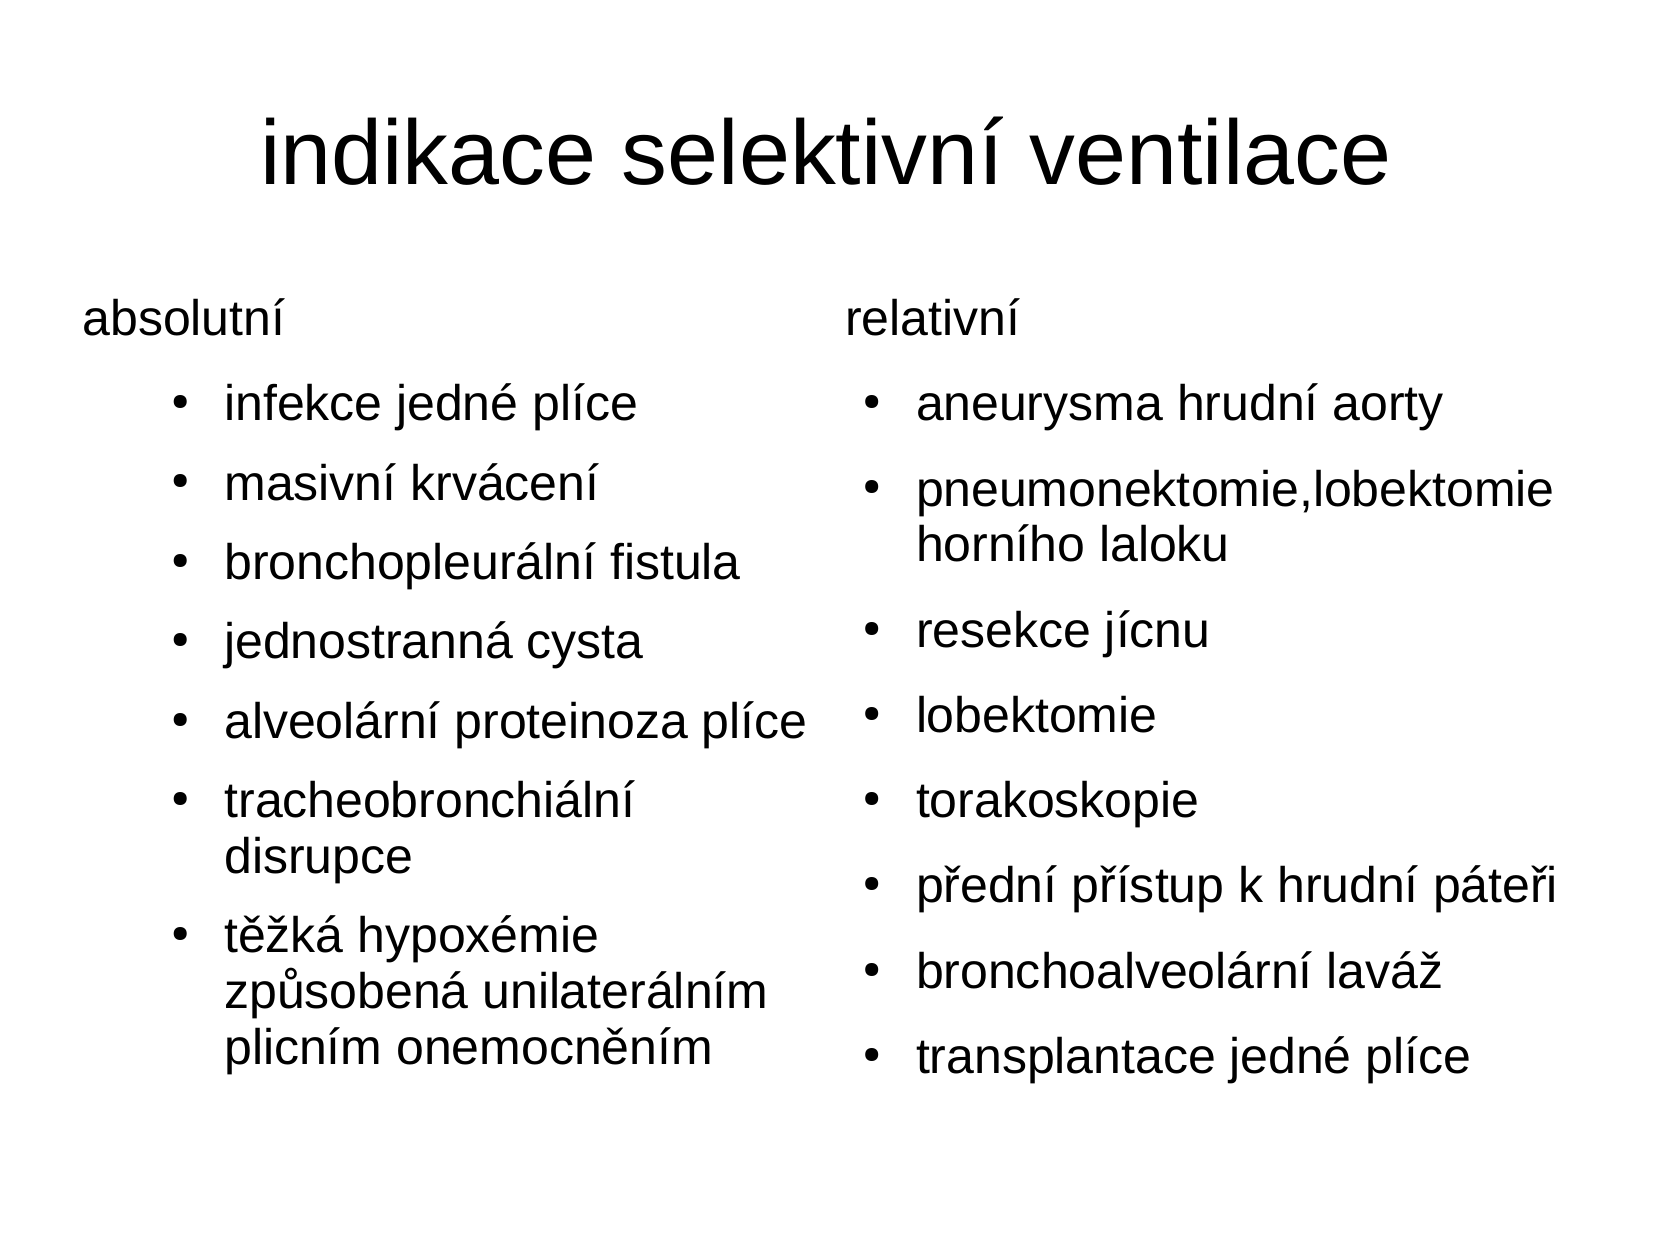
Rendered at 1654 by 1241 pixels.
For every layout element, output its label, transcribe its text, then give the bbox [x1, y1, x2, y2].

list absolutní infekce jedné plíce masivní krvácení bronchopleurální fistula jednostranná cysta alveolární proteinoza plíce tracheobronchiální disrupce těžká hypoxémie způsobená unilaterálním plicním onemocněním [82, 290, 809, 1155]
list relativní aneurysma hrudní aorty pneumonektomie,lobektomie horního laloku resekce jícnu lobektomie torakoskopie přední přístup k hrudní páteři bronchoalveolární laváž transplantace jedné plíce [845, 290, 1572, 1094]
title indikace selektivní ventilace [82, 49, 1571, 257]
